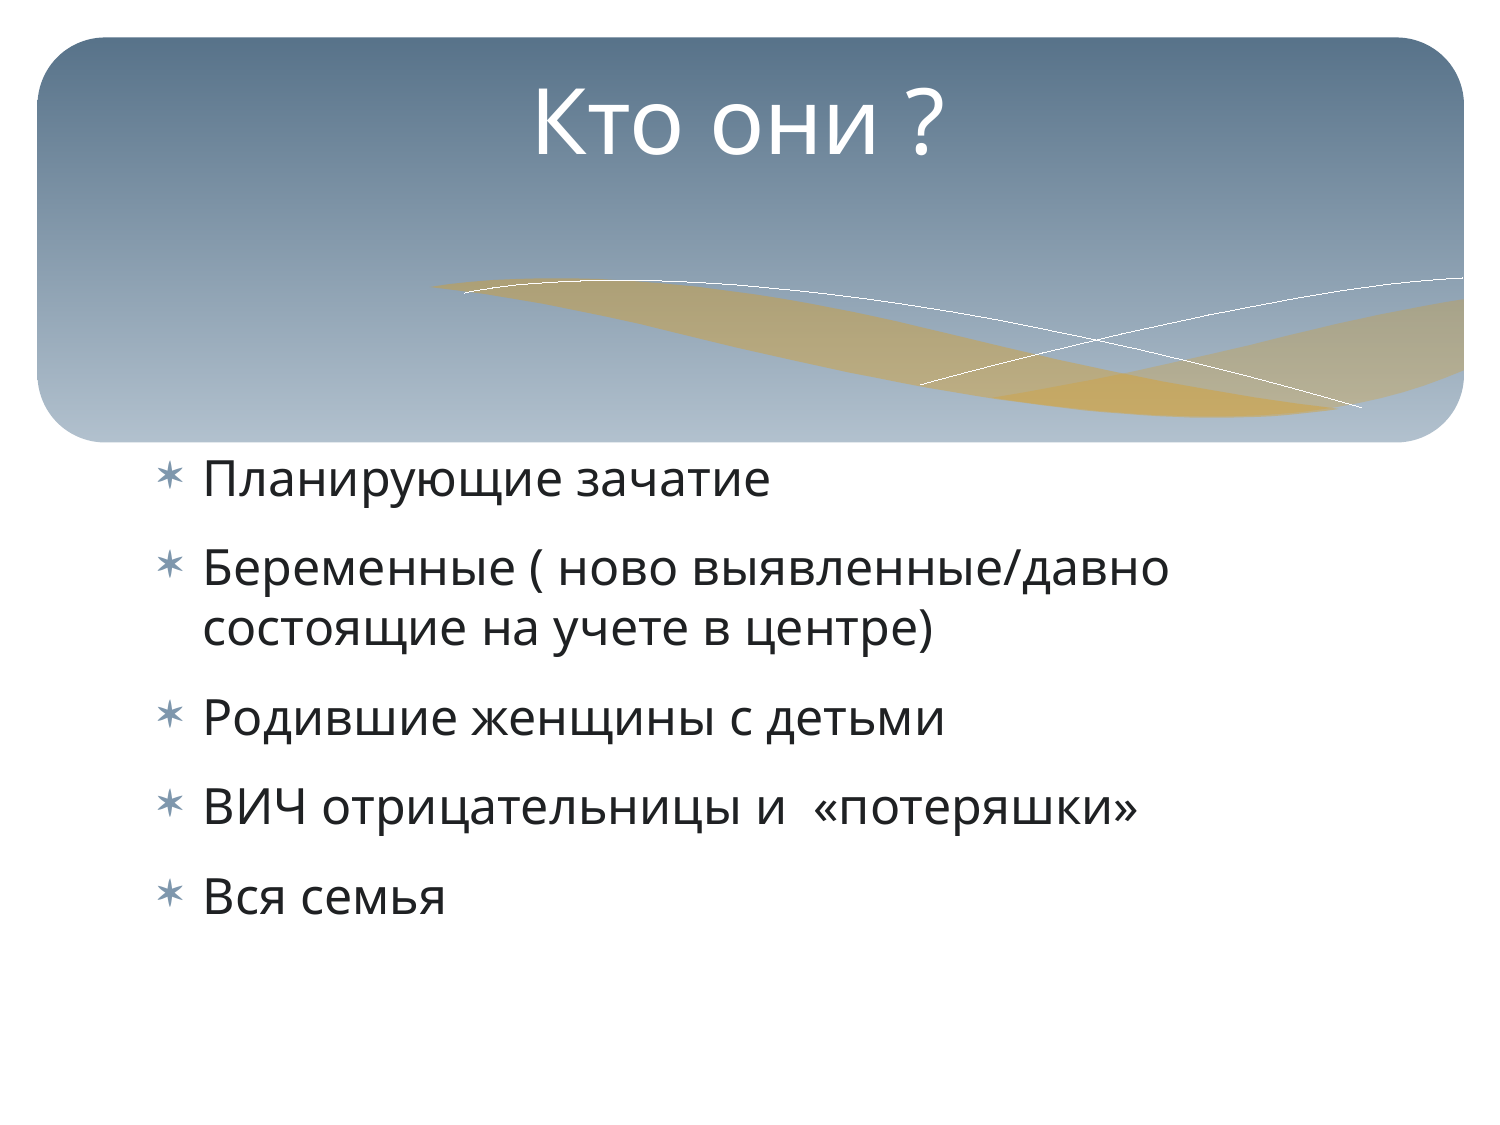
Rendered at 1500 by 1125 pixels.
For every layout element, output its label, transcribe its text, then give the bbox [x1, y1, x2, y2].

list Планирующие зачатие Беременные ( ново выявленные/давно состоящие на учете в центре) Родившие женщины с детьми ВИЧ отрицательницы и «потеряшки» Вся семья [143, 438, 1359, 1005]
title Кто они ? [75, 55, 1425, 261]
